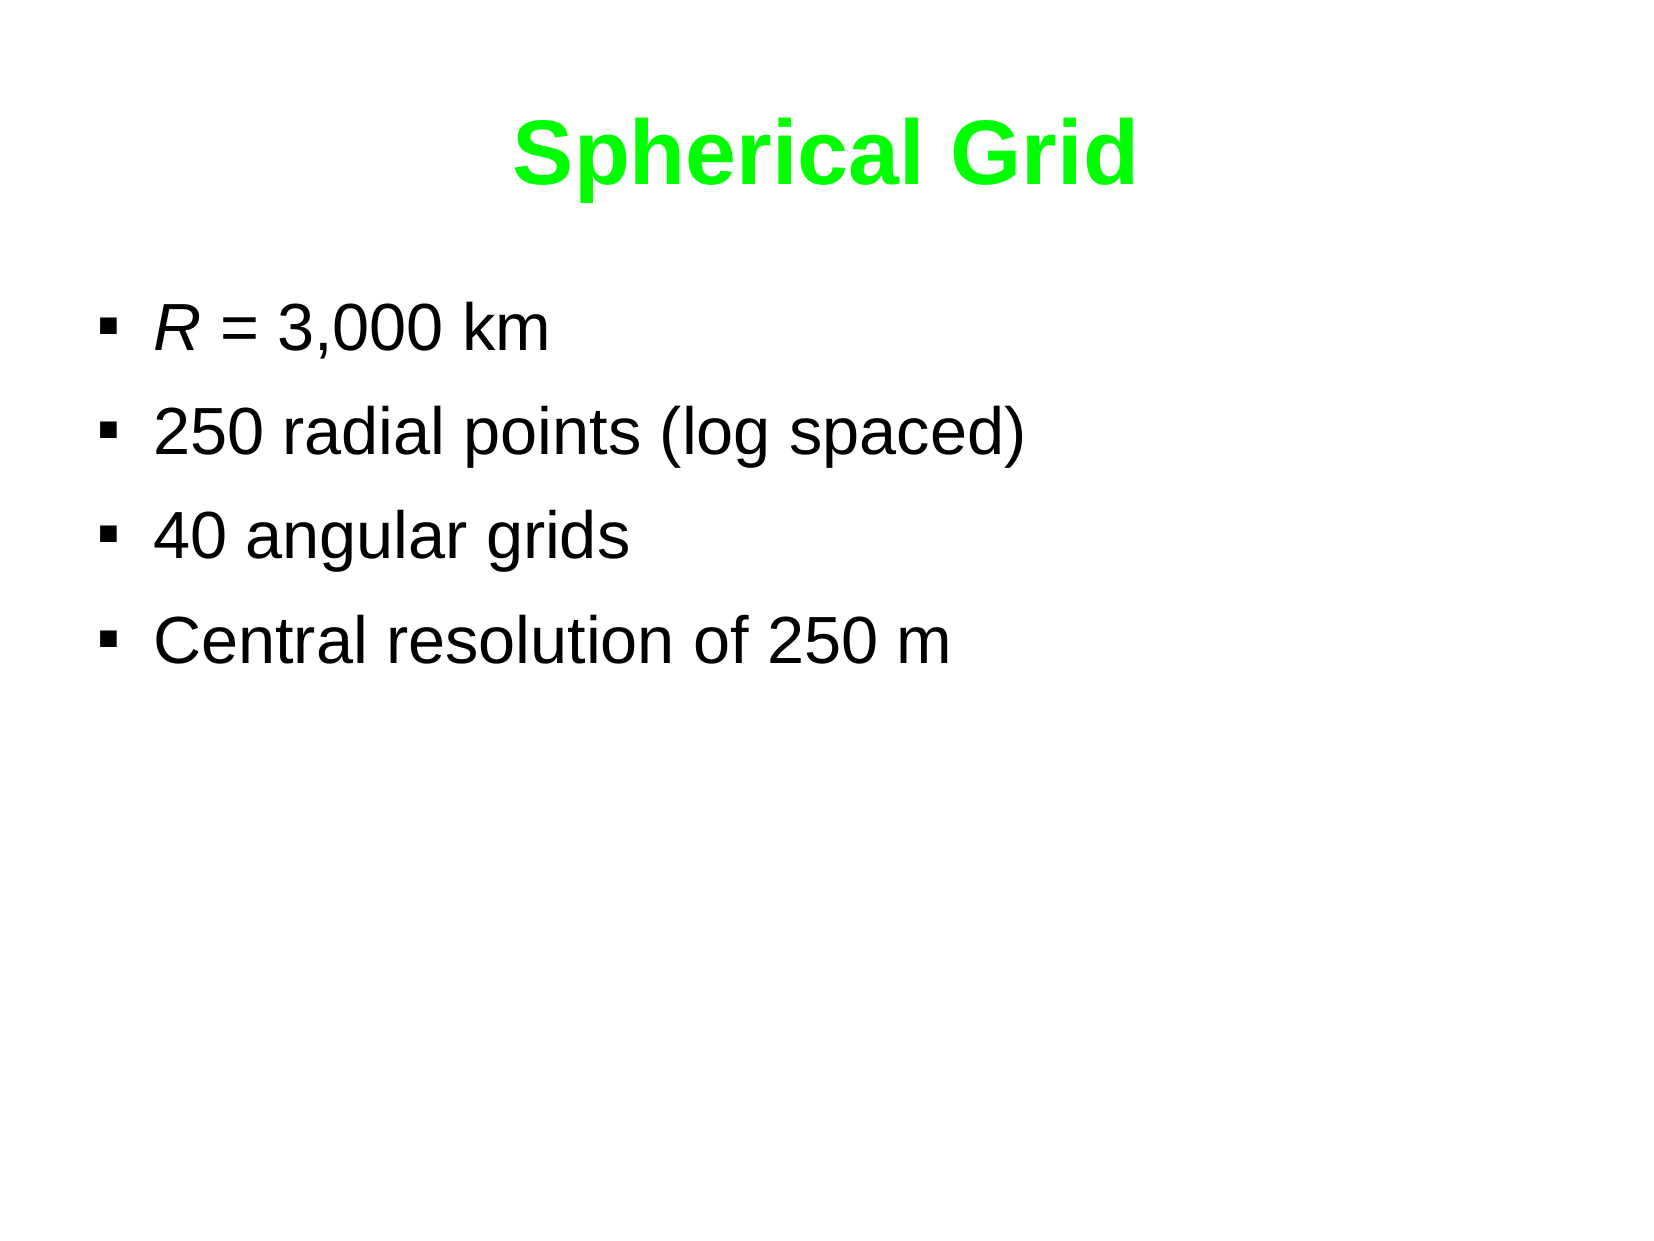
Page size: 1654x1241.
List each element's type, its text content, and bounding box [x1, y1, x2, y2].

title Spherical Grid [82, 49, 1571, 257]
list R = 3,000 km 250 radial points (log spaced) 40 angular grids Central resolution of 250 m [82, 290, 1537, 1010]
